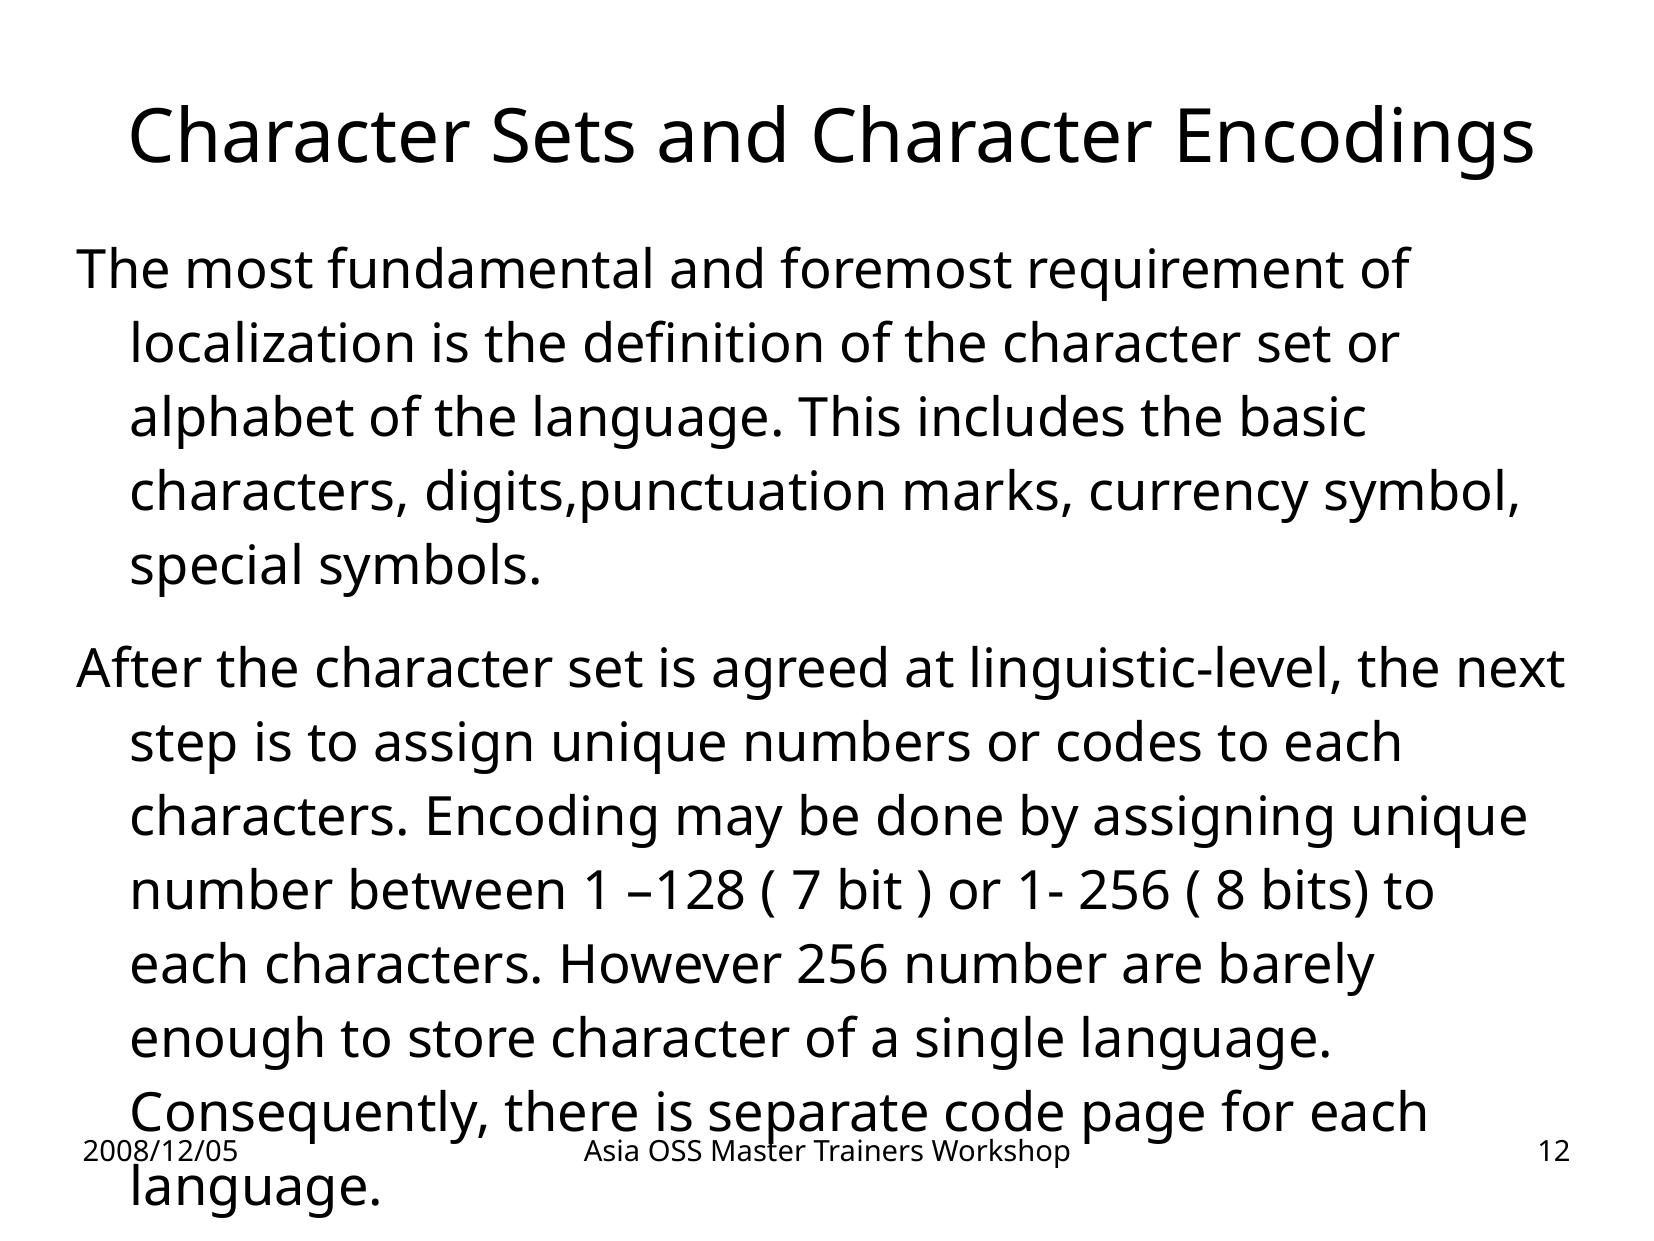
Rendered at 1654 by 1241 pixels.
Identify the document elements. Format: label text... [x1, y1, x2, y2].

list The most fundamental and foremost requirement of localization is the definition of the character set or alphabet of the language. This includes the basic characters, digits,punctuation marks, currency symbol, special symbols. After the character set is agreed at linguistic-level, the next step is to assign unique numbers or codes to each characters. Encoding may be done by assigning unique number between 1 –128 ( 7 bit ) or 1- 256 ( 8 bits) to each characters. However 256 number are barely enough to store character of a single language. Consequently, there is separate code page for each language. [59, 230, 1571, 1117]
title Character Sets and Character Encodings [88, 29, 1577, 237]
